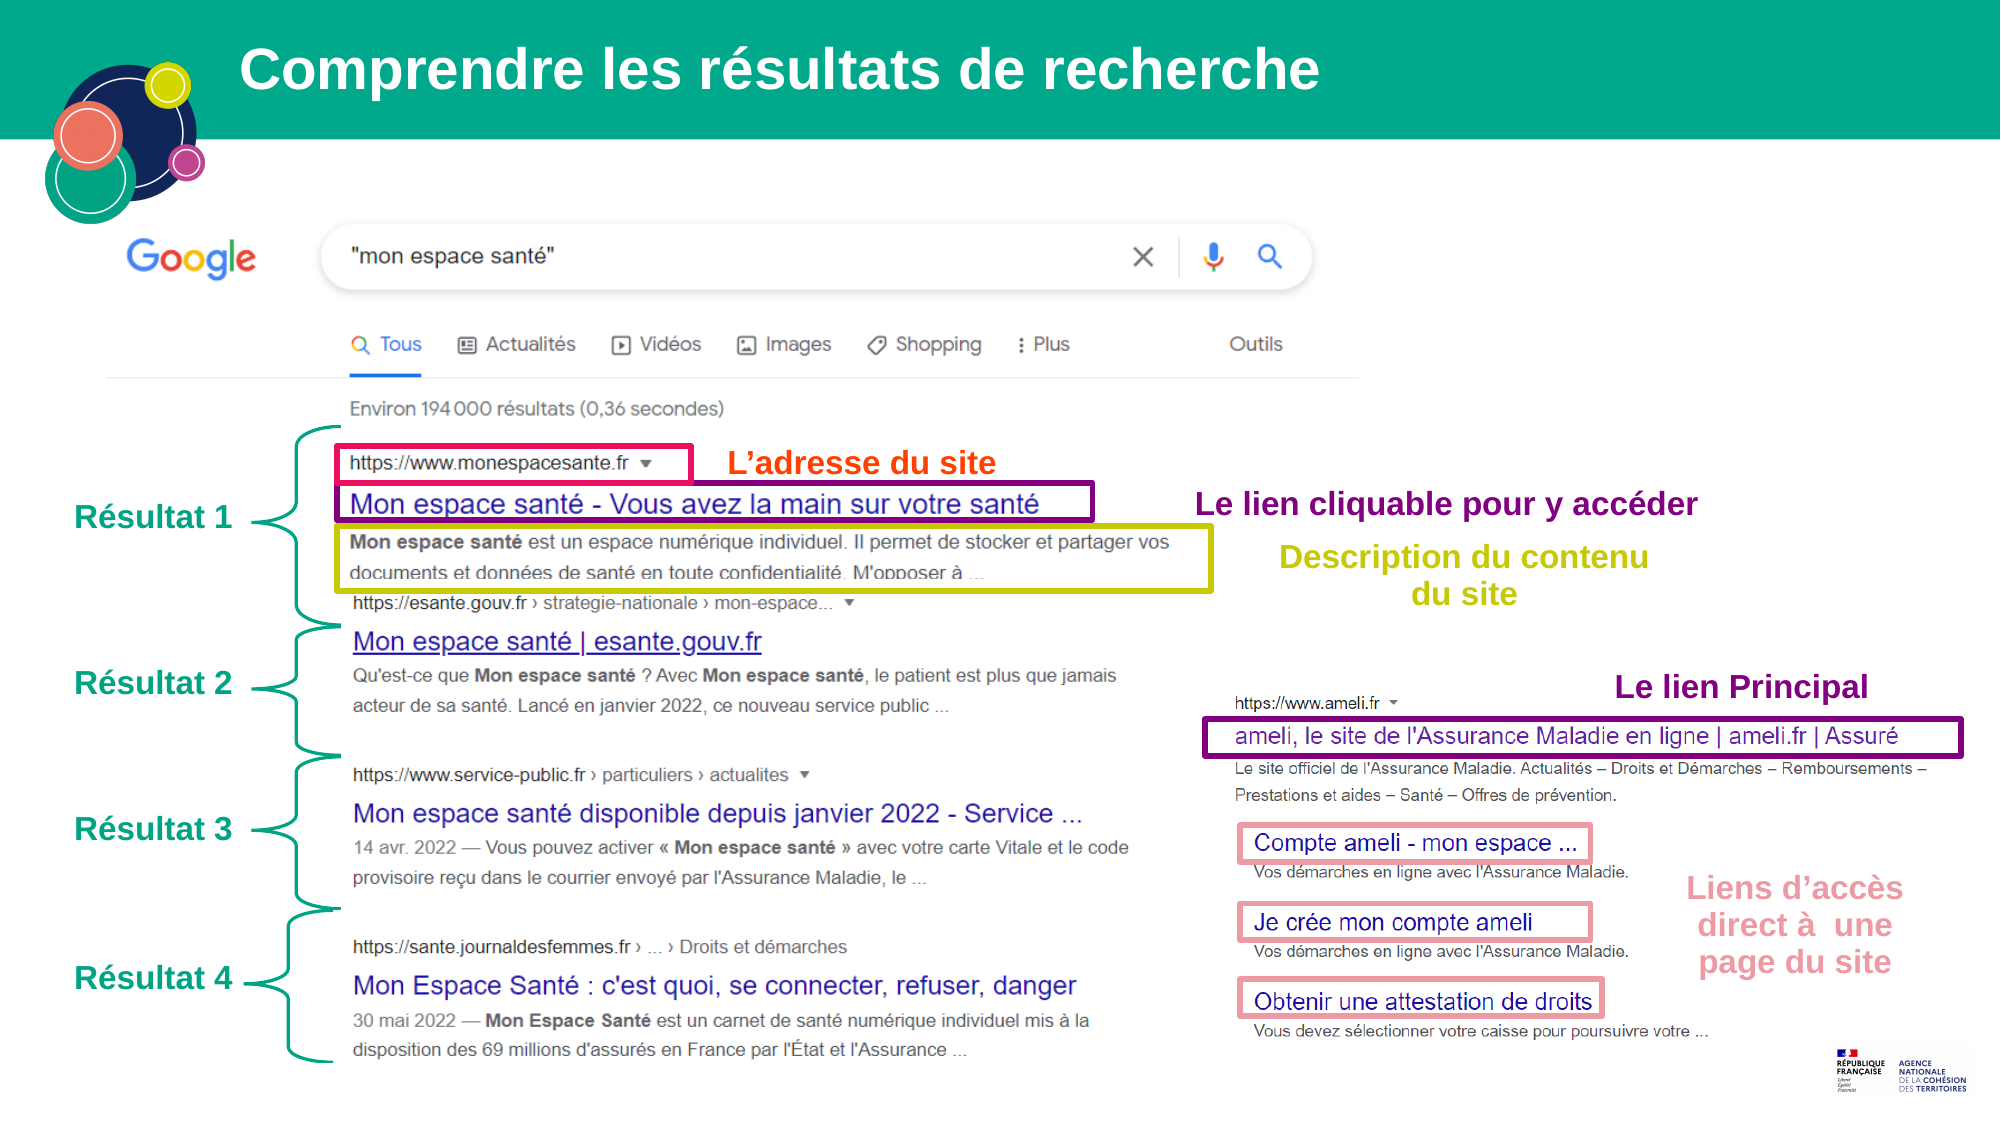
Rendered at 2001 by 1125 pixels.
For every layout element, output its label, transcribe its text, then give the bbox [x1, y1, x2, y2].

text_box Liens d’accès direct à une page du site [1653, 862, 1938, 989]
text_box Résultat 1 [17, 491, 290, 544]
picture [1207, 673, 1440, 716]
text_box Le lien cliquable pour y accéder [1145, 478, 1749, 567]
text_box Comprendre les résultats de recherche [224, 23, 1960, 179]
picture [1207, 751, 1985, 1099]
text_box Description du contenu du site [1240, 567, 1689, 621]
text_box [1145, 598, 1356, 1075]
text_box Résultat 3 [17, 803, 290, 856]
text_box Résultat 4 [17, 952, 290, 1004]
text_box L’adresse du site [637, 437, 1087, 489]
picture [45, 62, 1359, 1075]
picture [1208, 722, 1958, 753]
text_box Le lien Principal [1440, 661, 2000, 751]
text_box Résultat 2 [17, 656, 290, 709]
